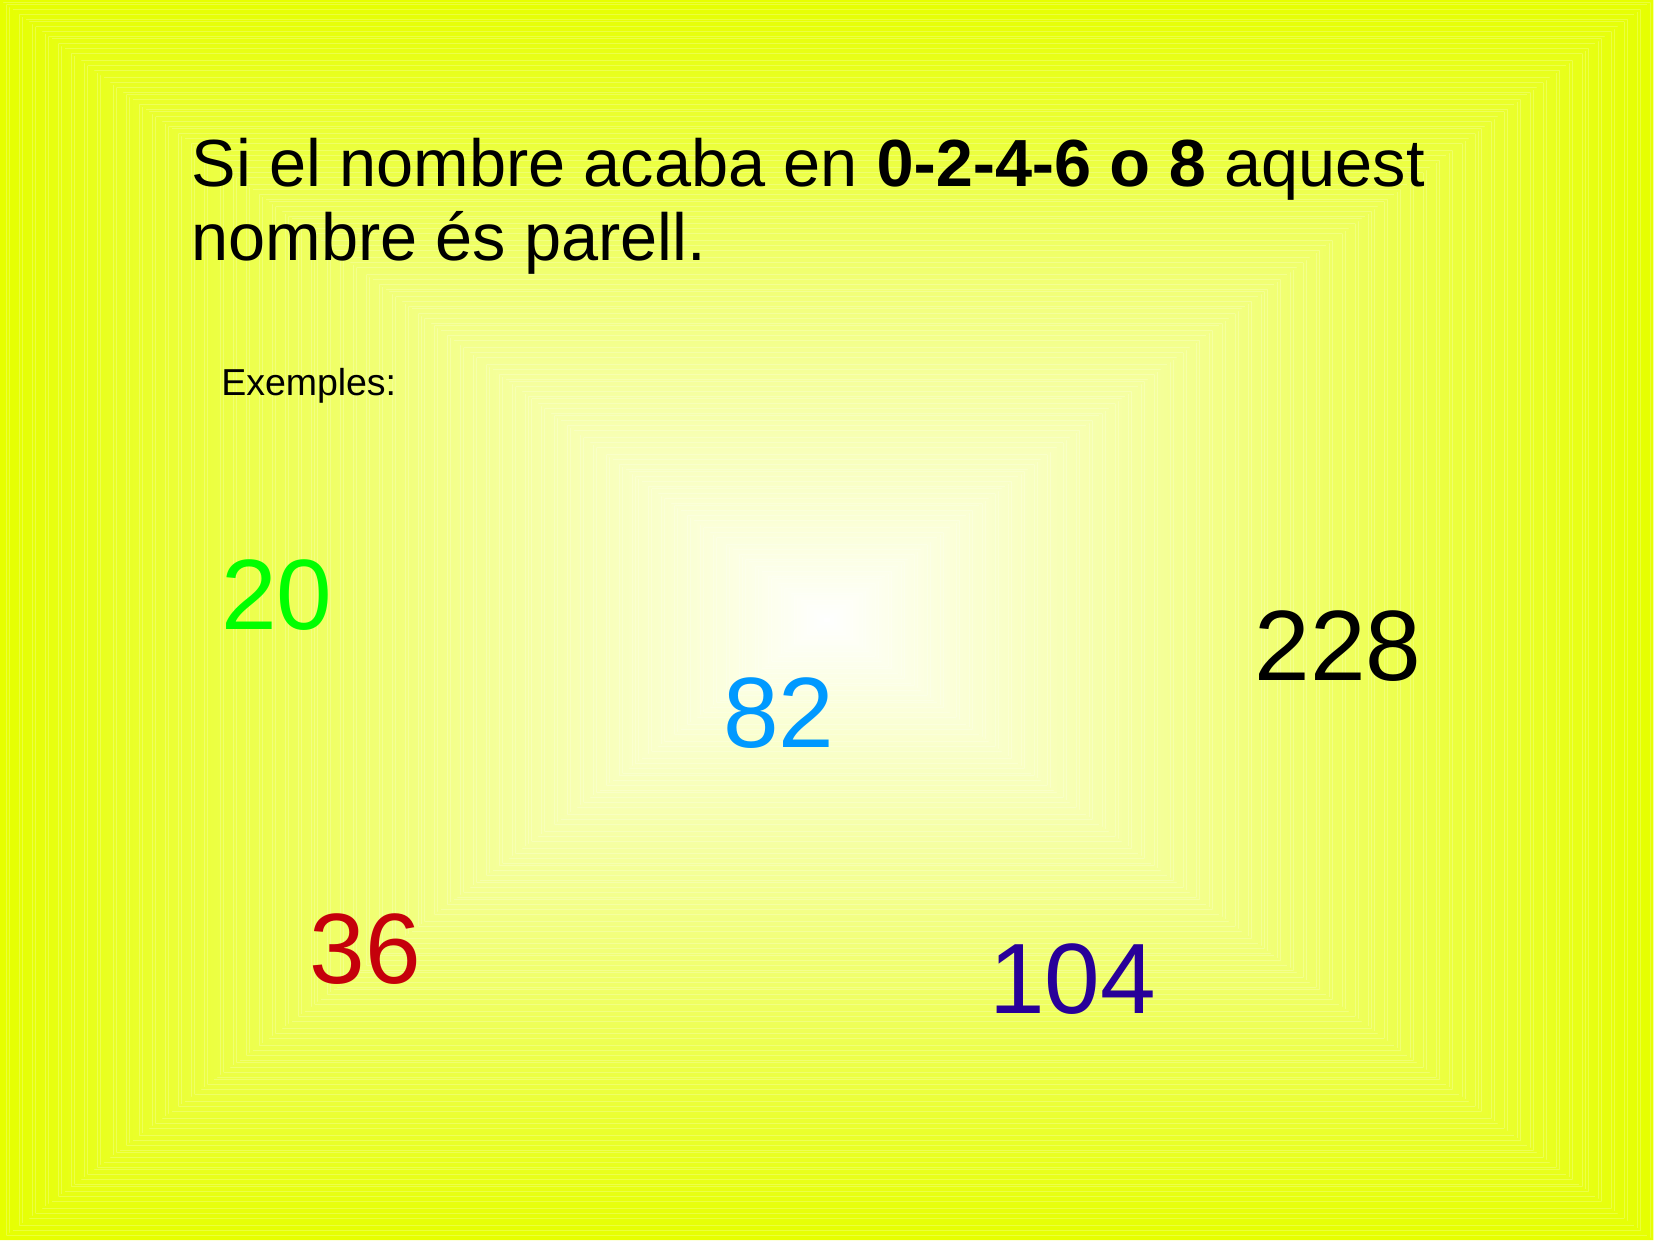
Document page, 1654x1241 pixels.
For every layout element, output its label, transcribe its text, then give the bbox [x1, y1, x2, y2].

text_box Si el nombre acaba en 0-2-4-6 o 8 aquest nombre és parell. [177, 118, 1595, 283]
text_box 82 [708, 649, 1034, 777]
text_box Exemples: [206, 354, 768, 412]
text_box 228 [1240, 582, 1506, 709]
text_box 36 [295, 885, 591, 1013]
text_box 20 [206, 531, 621, 659]
text_box 104 [974, 915, 1329, 1042]
